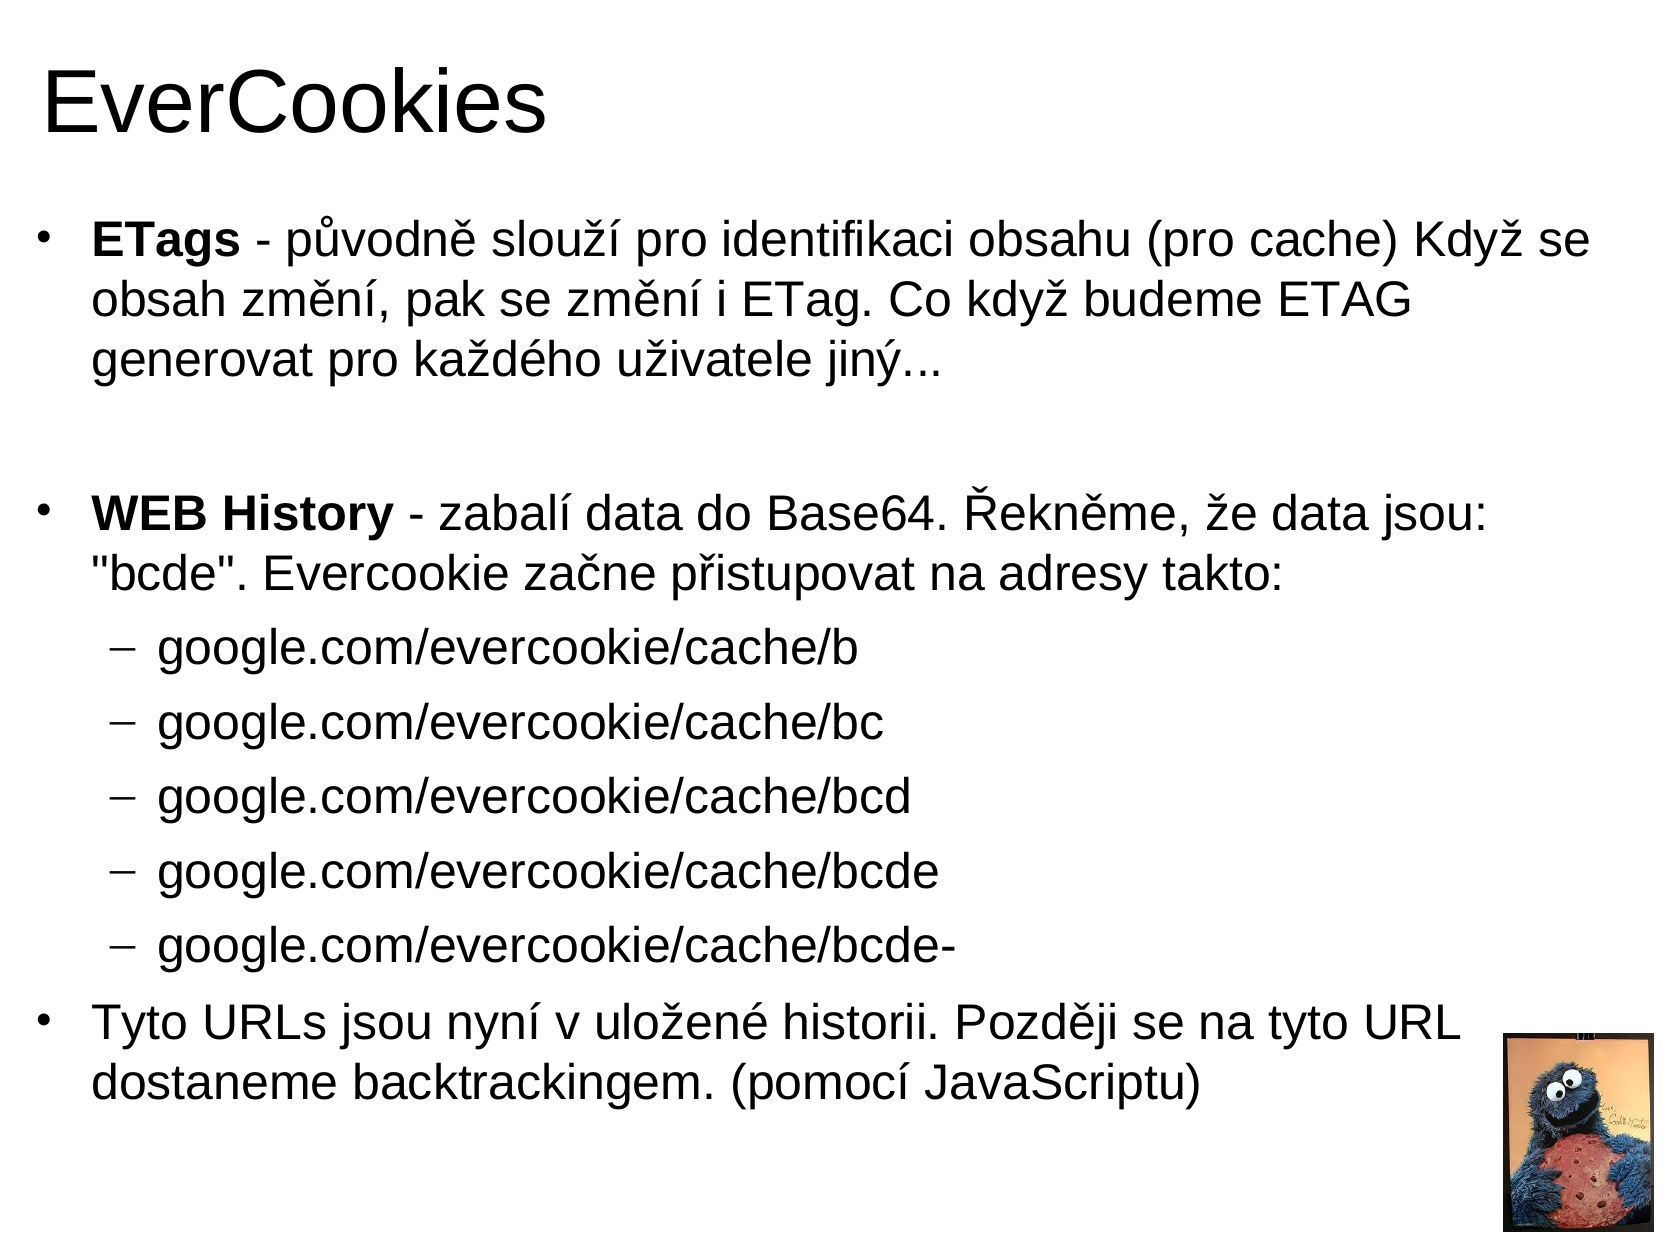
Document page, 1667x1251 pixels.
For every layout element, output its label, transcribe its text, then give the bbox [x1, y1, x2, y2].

title EverCookies [41, 50, 1628, 201]
picture [1503, 1033, 1654, 1232]
list ETags - původně slouží pro identifikaci obsahu (pro cache) Když se obsah změní, pak se změní i ETag. Co když budeme ETAG generovat pro každého uživatele jiný... WEB History - zabalí data do Base64. Řekněme, že data jsou: "bcde". Evercookie začne přistupovat na adresy takto: google.com/evercookie/cache/b google.com/evercookie/cache/bc google.com/evercookie/cache/bcd google.com/evercookie/cache/bcde google.com/evercookie/cache/bcde- Tyto URLs jsou nyní v uložené historii. Později se na tyto URL dostaneme backtrackingem. (pomocí JavaScriptu) [35, 206, 1625, 1182]
